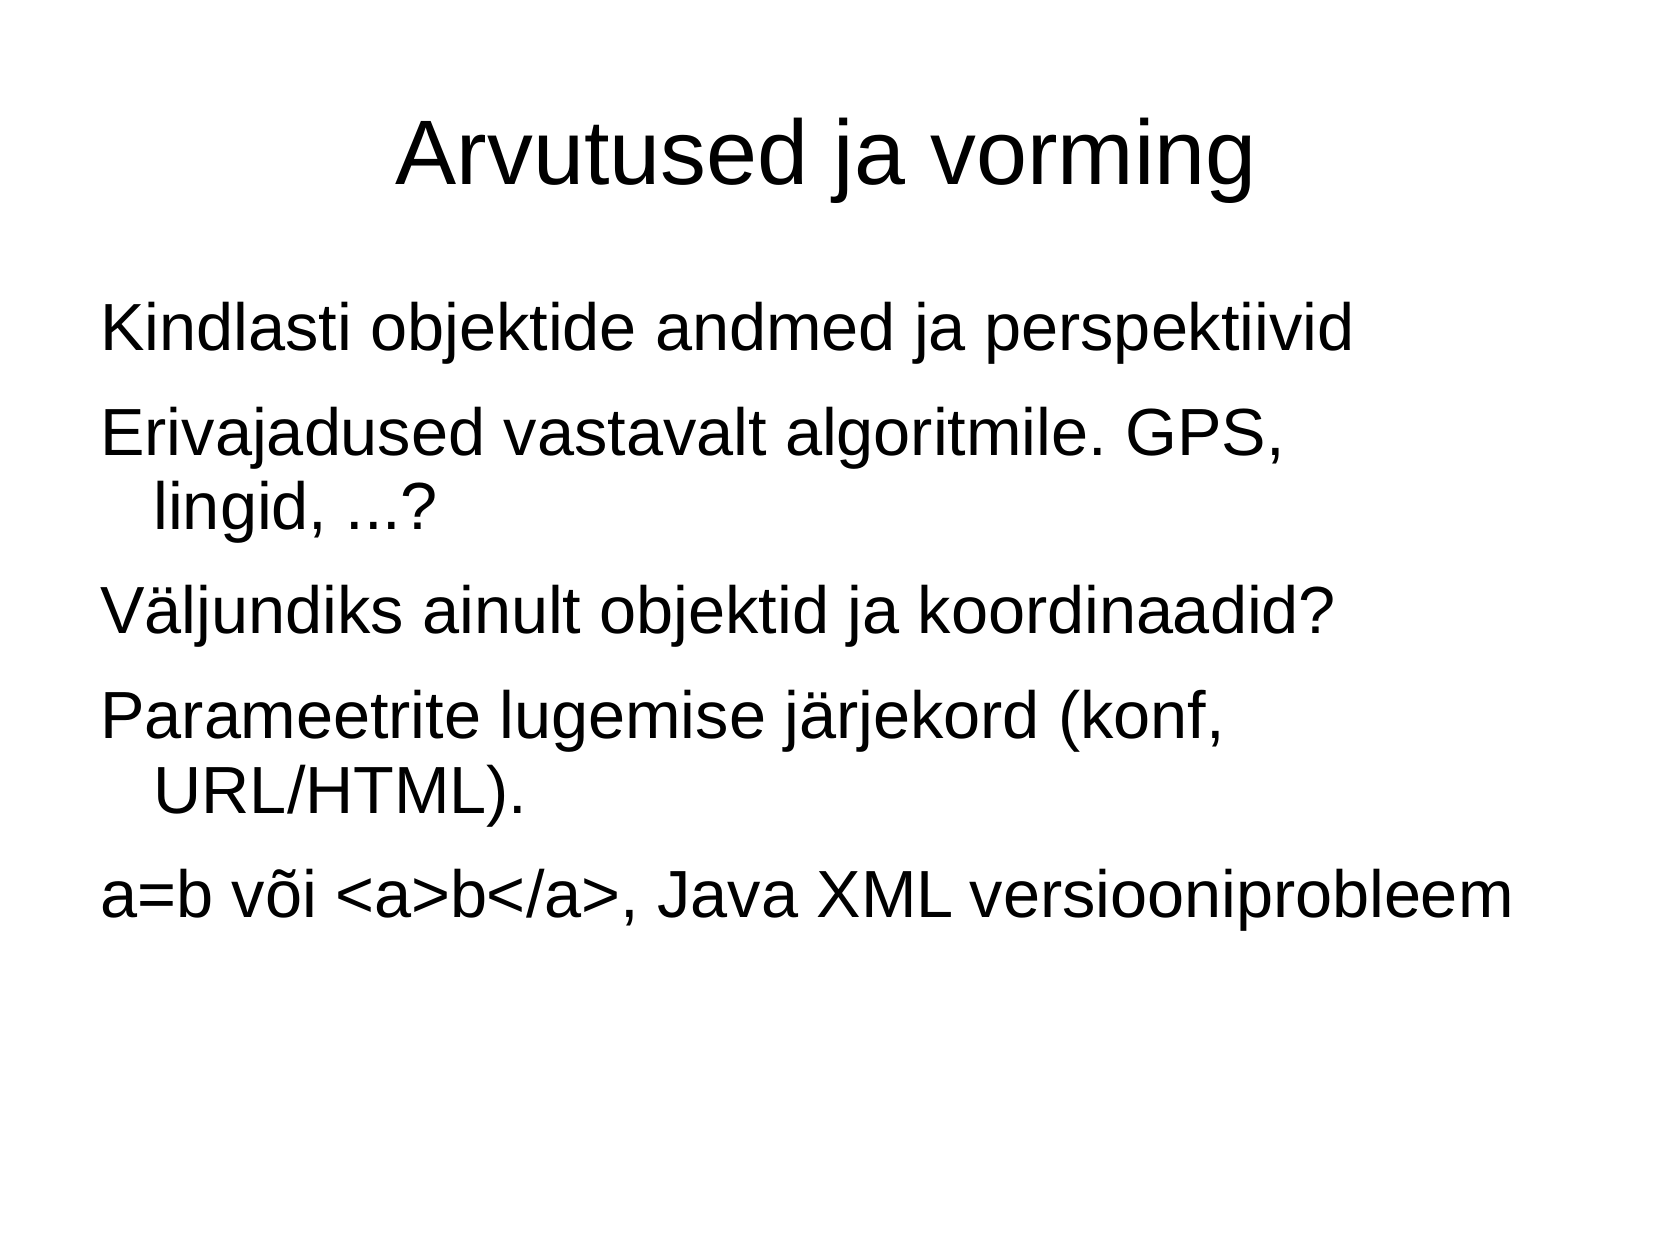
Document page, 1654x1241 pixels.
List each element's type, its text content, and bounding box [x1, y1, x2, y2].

list Kindlasti objektide andmed ja perspektiivid Erivajadused vastavalt algoritmile. GPS, lingid, ...? Väljundiks ainult objektid ja koordinaadid? Parameetrite lugemise järjekord (konf, URL/HTML). a=b või <a>b</a>, Java XML versiooniprobleem [82, 290, 1571, 1094]
title Arvutused ja vorming [82, 56, 1571, 250]
